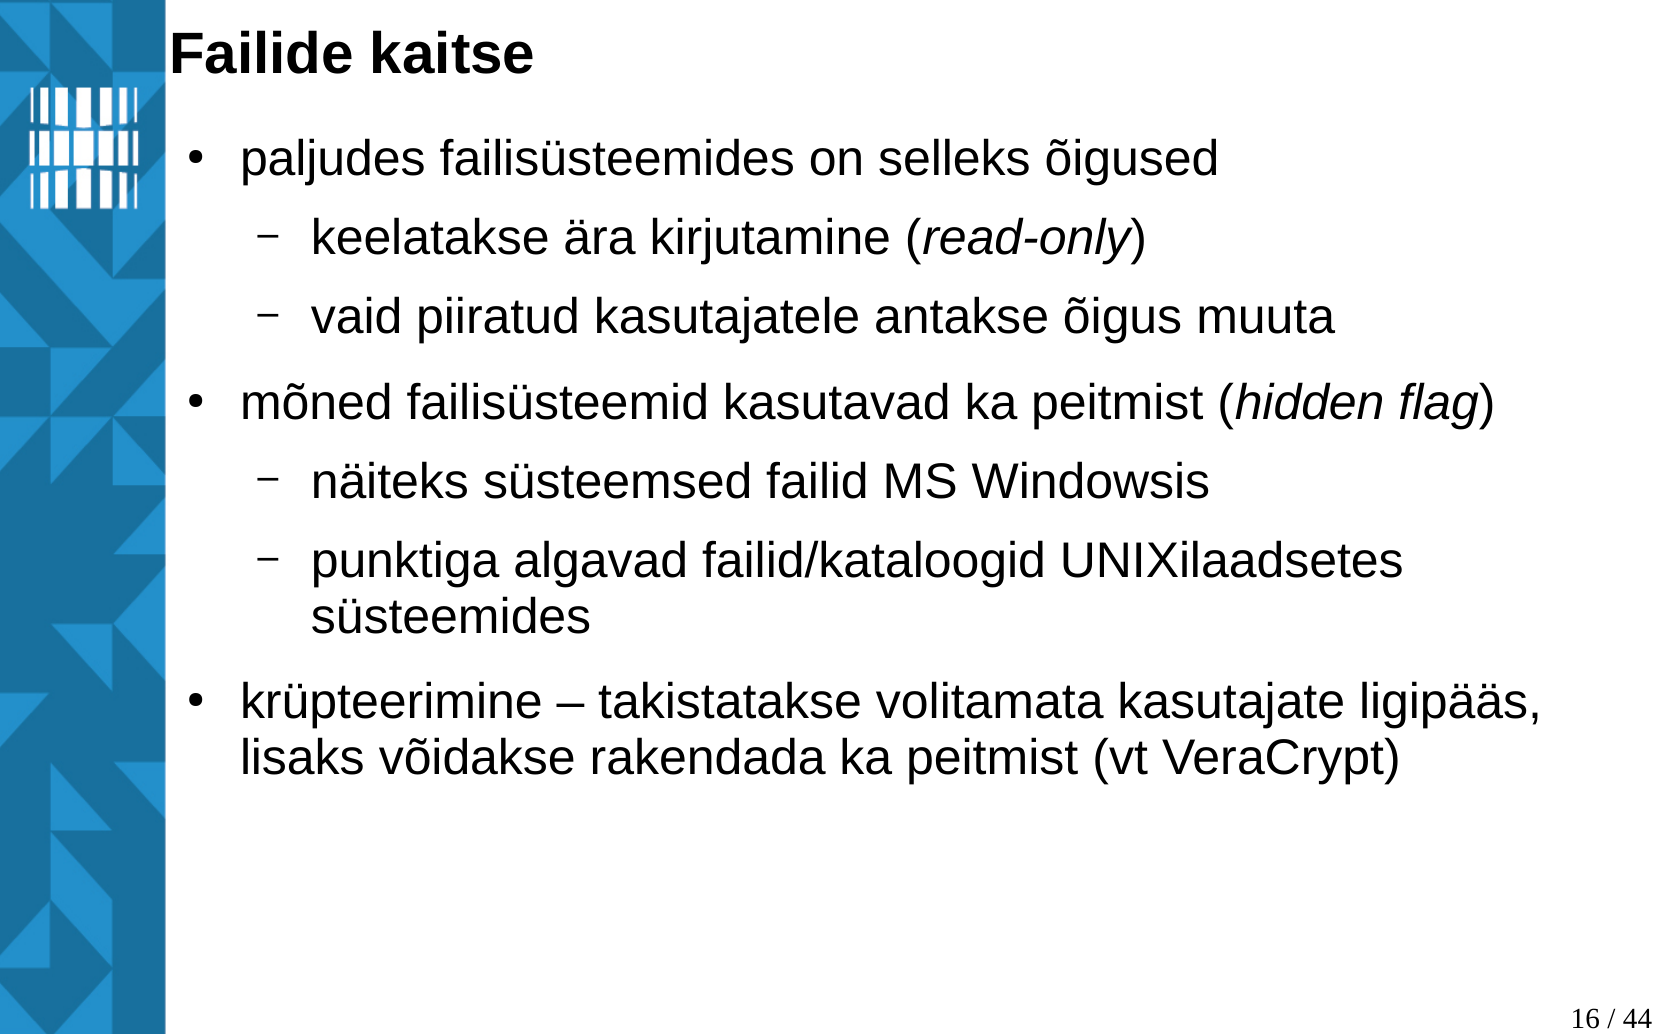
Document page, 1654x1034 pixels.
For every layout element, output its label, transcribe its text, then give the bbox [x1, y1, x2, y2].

title Failide kaitse [169, 11, 1571, 95]
list paljudes failisüsteemides on selleks õigused keelatakse ära kirjutamine (read-only) vaid piiratud kasutajatele antakse õigus muuta mõned failisüsteemid kasutavad ka peitmist (hidden flag) näiteks süsteemsed failid MS Windowsis punktiga algavad failid/kataloogid UNIXilaadsetes süsteemides krüpteerimine – takistatakse volitamata kasutajate ligipääs, lisaks võidakse rakendada ka peitmist (vt VeraCrypt) [169, 129, 1630, 997]
